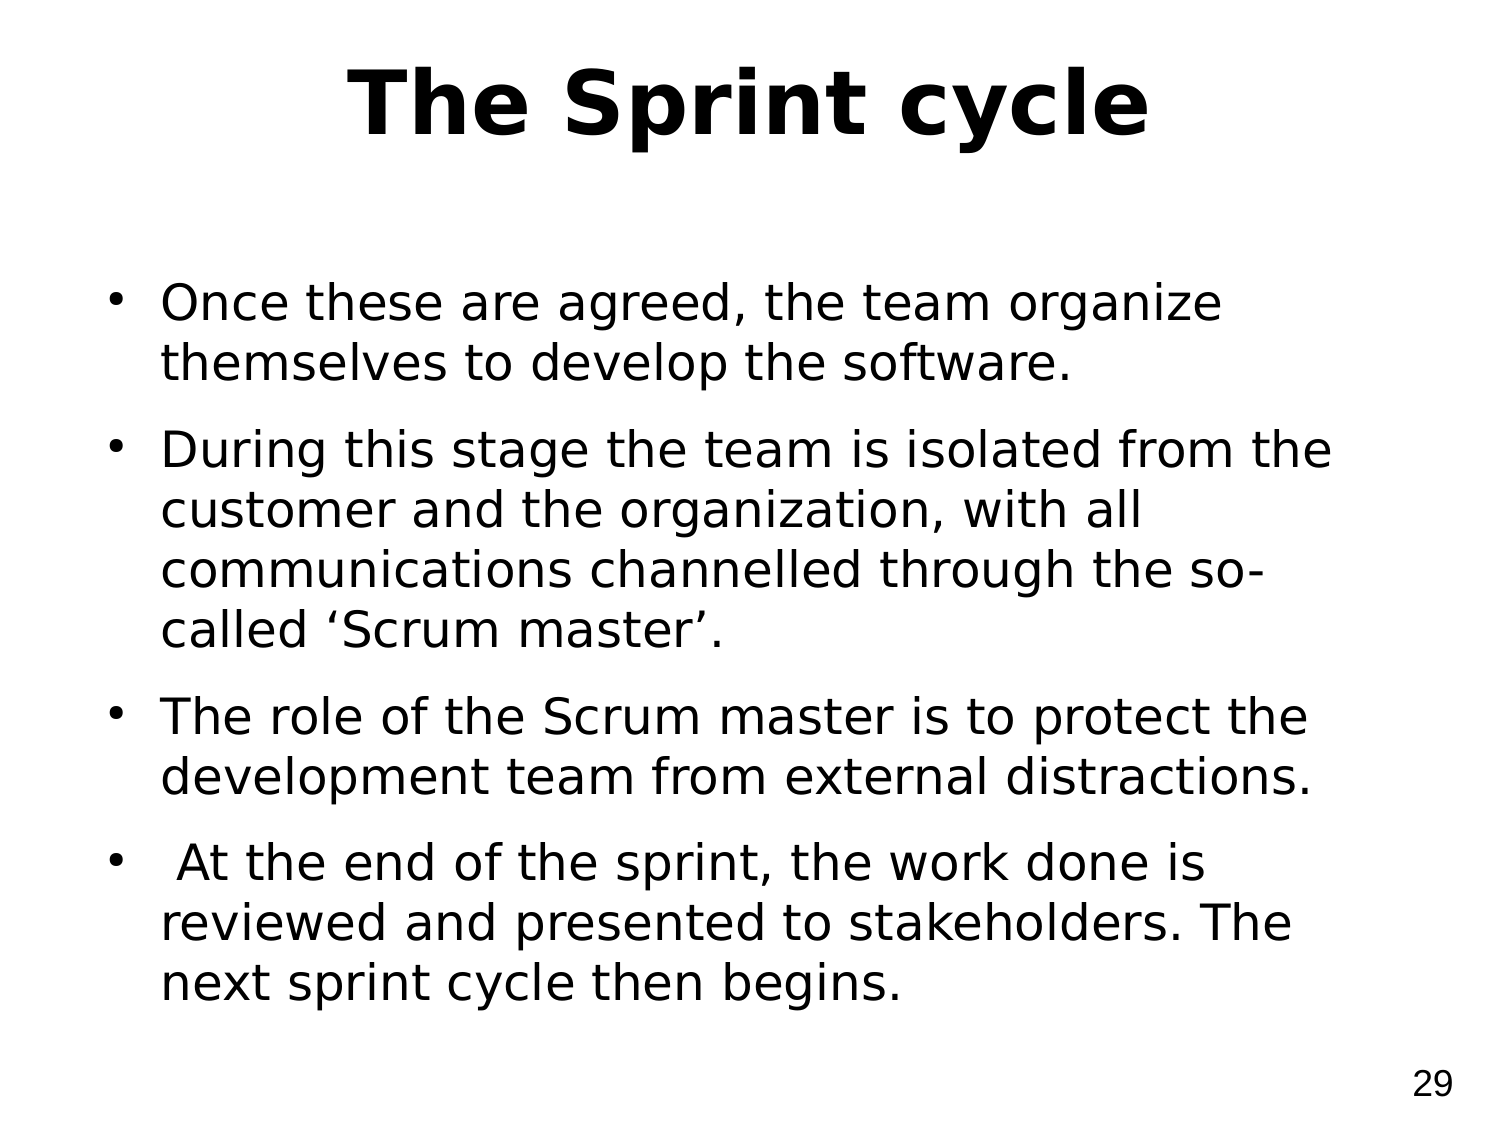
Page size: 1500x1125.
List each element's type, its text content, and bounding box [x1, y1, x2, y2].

title The Sprint cycle [75, 33, 1425, 166]
list Once these are agreed, the team organize themselves to develop the software. During this stage the team is isolated from the customer and the organization, with all communications channelled through the so-called ‘Scrum master’. The role of the Scrum master is to protect the development team from external distractions. At the end of the sprint, the work done is reviewed and presented to stakeholders. The next sprint cycle then begins. [75, 263, 1425, 1063]
